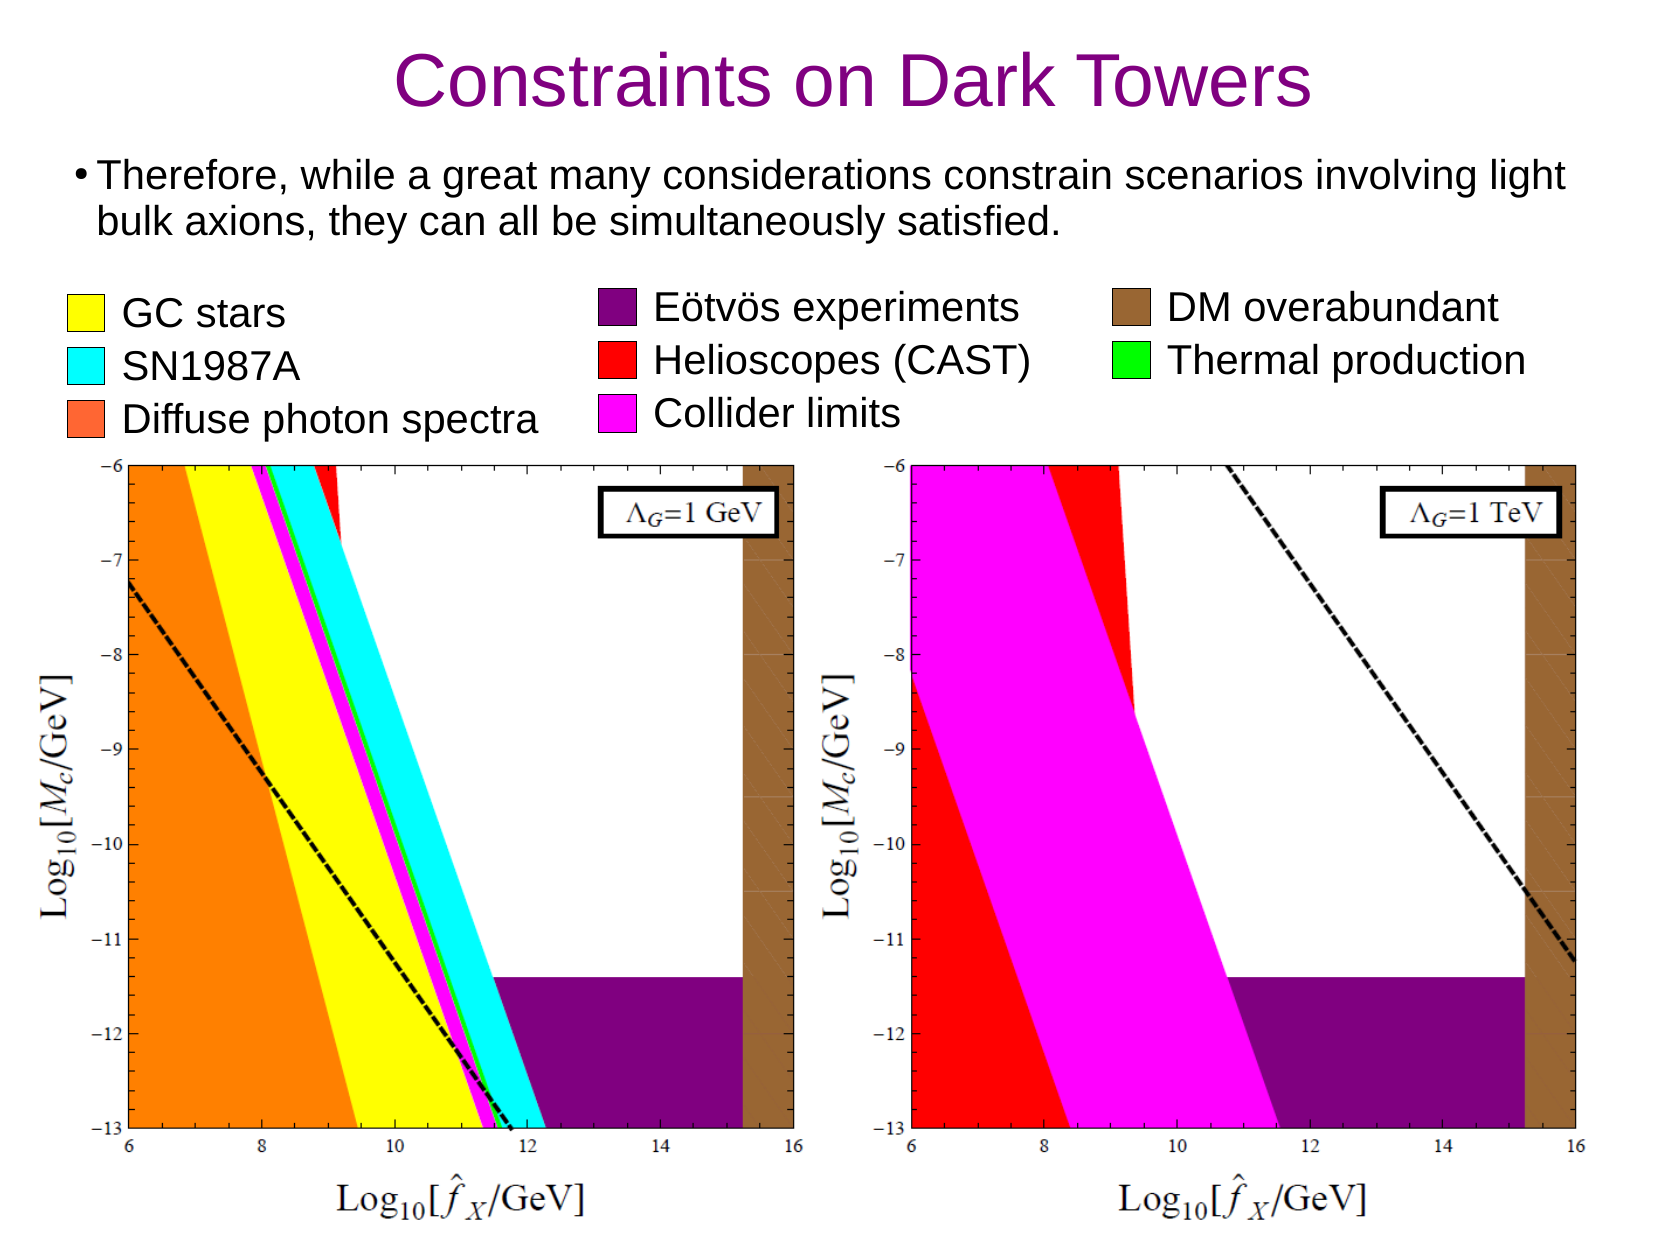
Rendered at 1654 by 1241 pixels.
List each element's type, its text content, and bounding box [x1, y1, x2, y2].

text_box Constraints on Dark Towers [347, 31, 1360, 131]
text_box [598, 341, 637, 379]
text_box Thermal production [1152, 329, 1613, 392]
text_box Helioscopes (CAST) [638, 339, 1089, 382]
text_box [67, 347, 105, 385]
text_box [598, 288, 637, 326]
text_box [67, 294, 105, 332]
text_box SN1987A [106, 335, 557, 388]
text_box [1112, 288, 1151, 326]
text_box Therefore, while a great many considerations constrain scenarios involving light bulk axions, they can all be simultaneously satisfied. [59, 144, 1604, 253]
picture [31, 458, 1602, 1235]
text_box Diffuse photon spectra [106, 388, 563, 451]
text_box Collider limits [638, 382, 1089, 445]
text_box [598, 394, 637, 433]
text_box [1112, 341, 1151, 379]
text_box [67, 400, 105, 438]
text_box Eötvös experiments [638, 276, 1089, 339]
text_box GC stars [106, 282, 557, 335]
text_box DM overabundant [1152, 276, 1572, 329]
